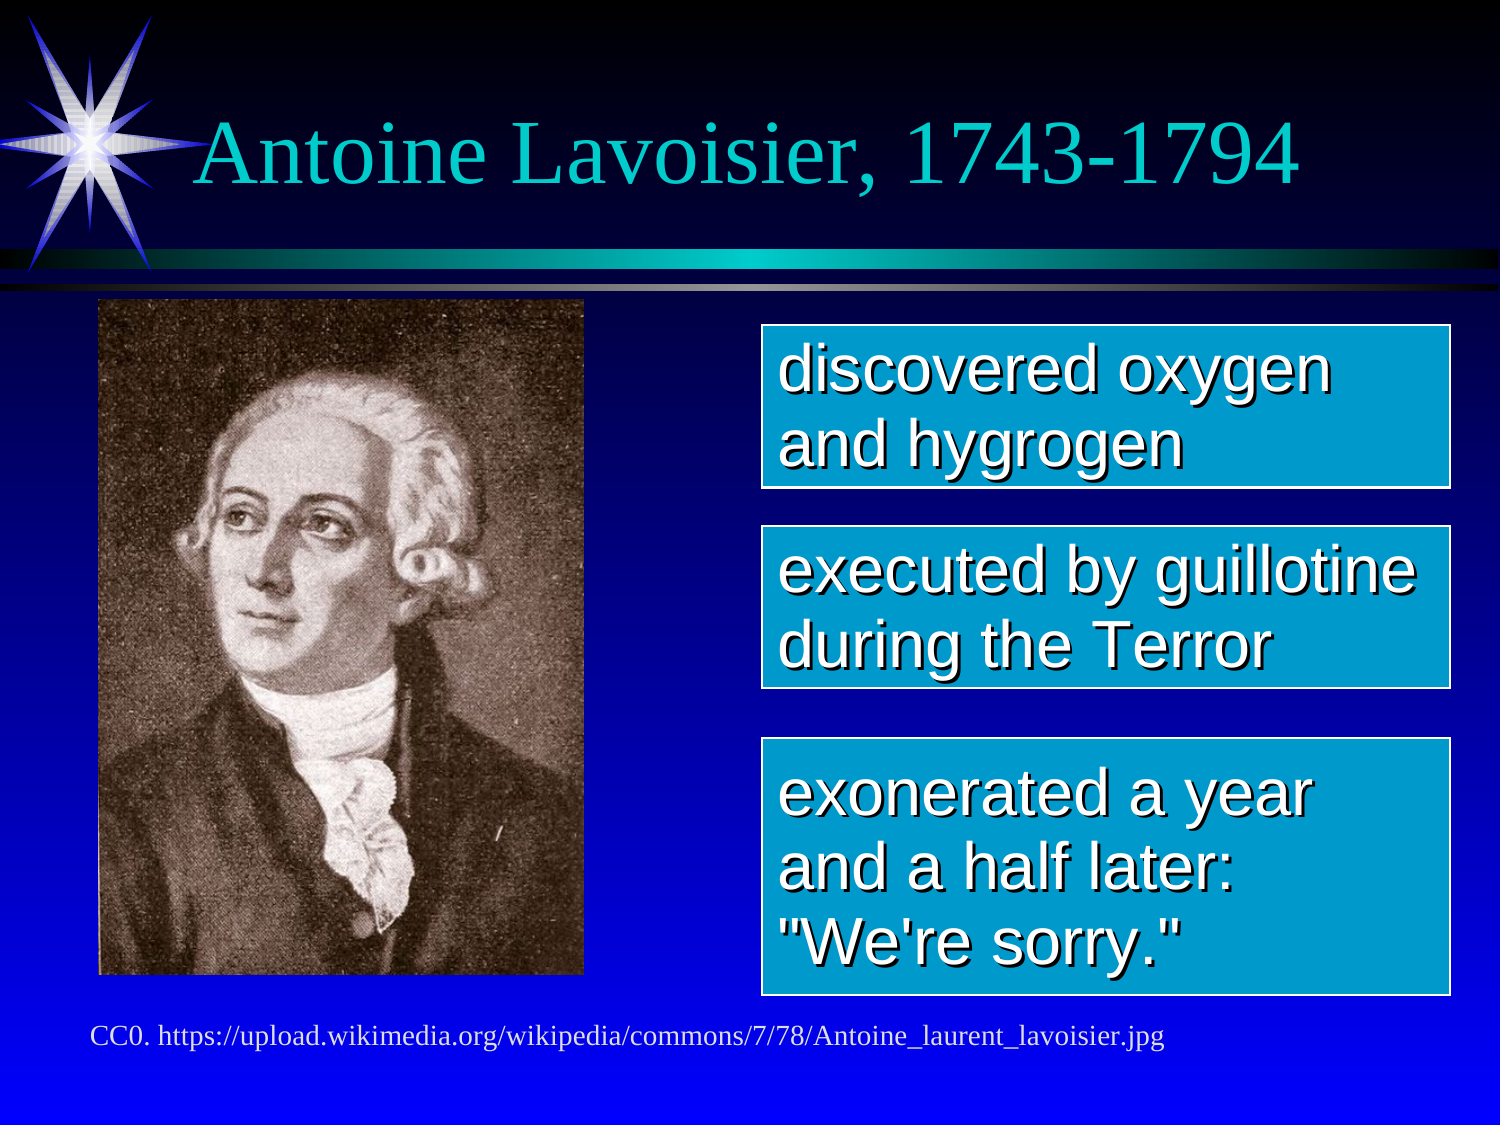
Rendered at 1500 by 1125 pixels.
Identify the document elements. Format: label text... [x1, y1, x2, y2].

title Antoine Lavoisier, 1743-1794 [177, 23, 1453, 211]
text_box discovered oxygen and hygrogen [762, 324, 1450, 488]
picture [98, 299, 584, 976]
text_box executed by guillotine during the Terror [762, 525, 1450, 689]
text_box CC0. https://upload.wikimedia.org/wikipedia/commons/7/78/Antoine_laurent_lavoisier.jpg [75, 1012, 1201, 1060]
text_box exonerated a year and a half later: "We're sorry." [762, 738, 1450, 995]
